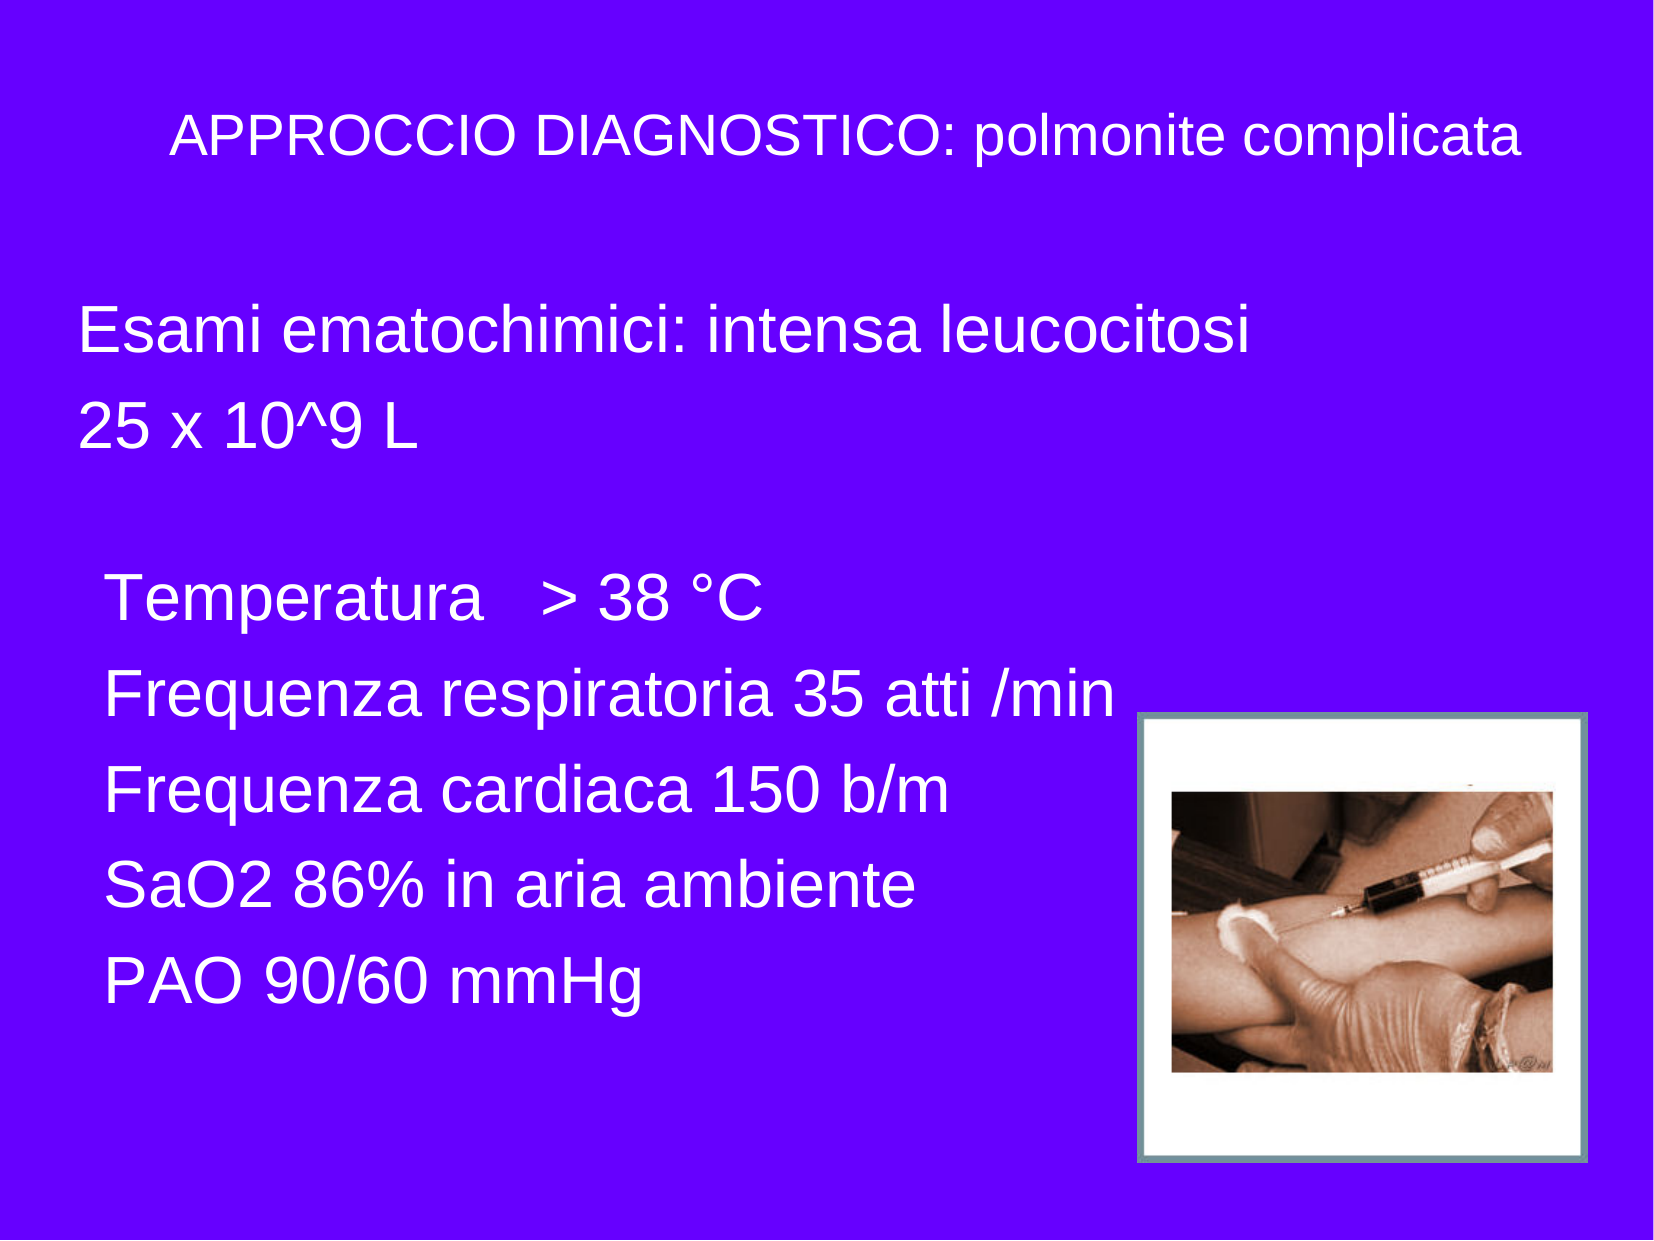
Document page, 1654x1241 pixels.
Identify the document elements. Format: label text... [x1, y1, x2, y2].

picture [1137, 712, 1588, 1163]
title APPROCCIO DIAGNOSTICO: polmonite complicata [150, 62, 1568, 189]
text_box Temperatura > 38 °C Frequenza respiratoria 35 atti /min Frequenza cardiaca 150 b/m SaO2 86% in aria ambiente PAO 90/60 mmHg [99, 562, 1355, 760]
list Esami ematochimici: intensa leucocitosi 25 x 10^9 L [73, 295, 1329, 559]
